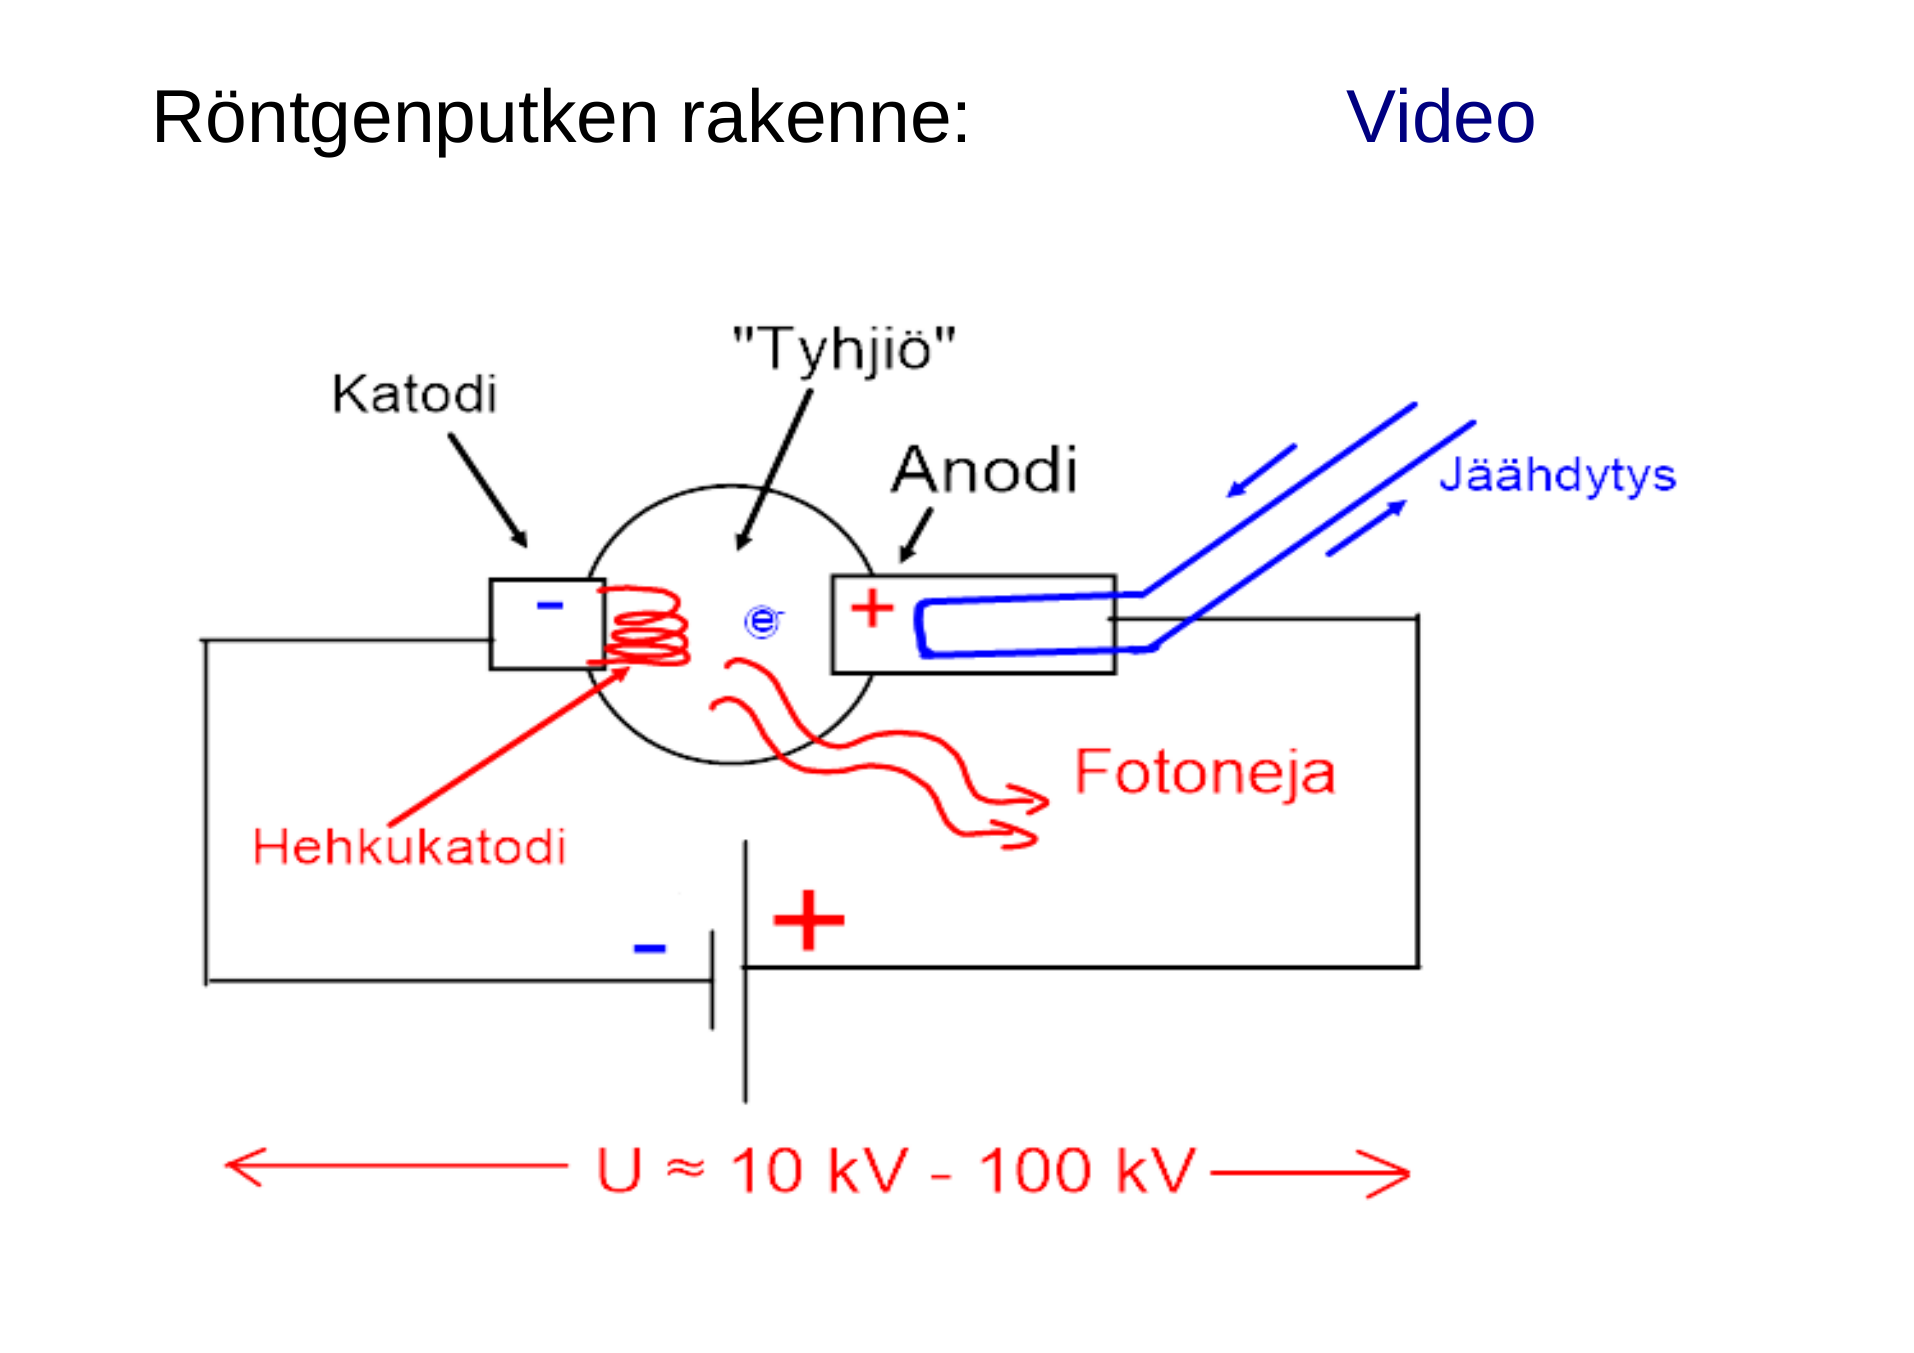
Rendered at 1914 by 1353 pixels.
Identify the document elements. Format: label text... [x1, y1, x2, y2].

picture [95, 218, 1800, 1287]
text_box Röntgenputken rakenne: Video [136, 66, 1674, 194]
